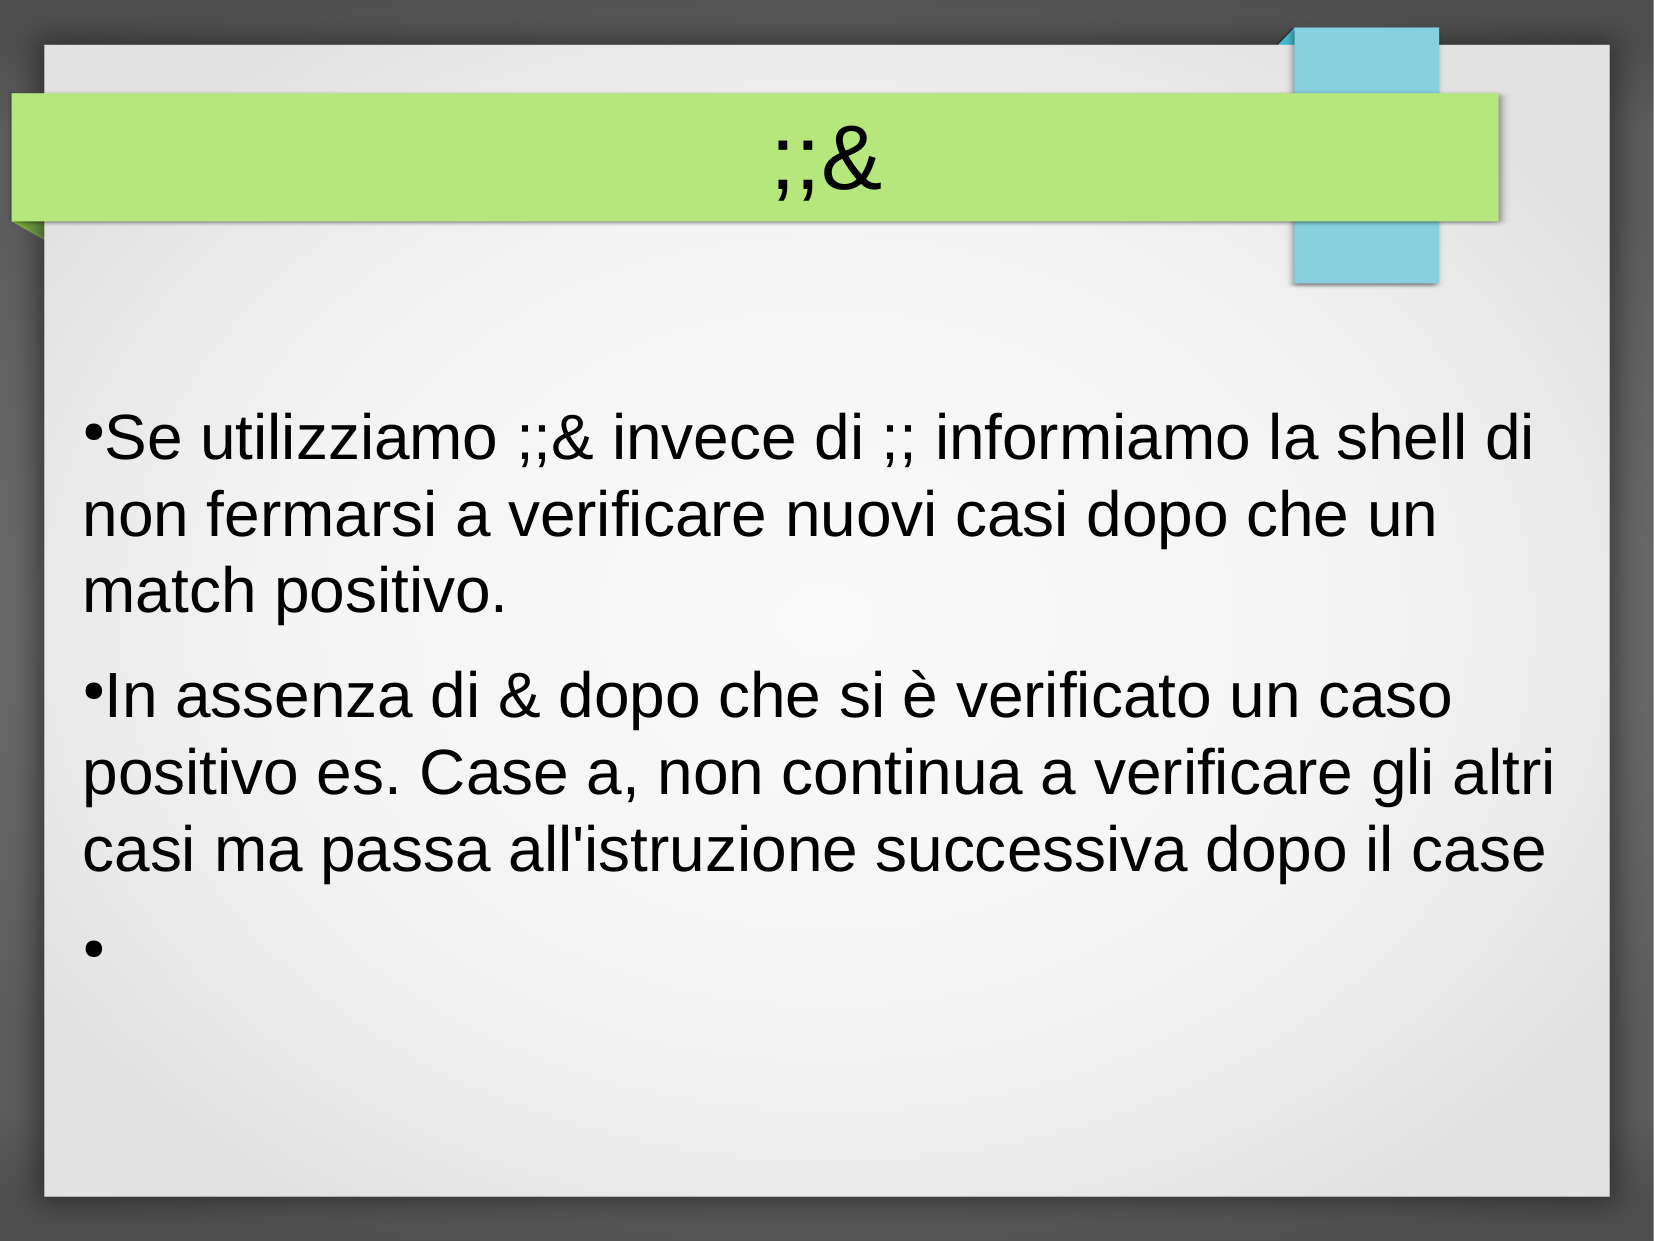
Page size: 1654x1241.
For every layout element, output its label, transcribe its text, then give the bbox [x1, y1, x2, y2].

title ;;& [82, 49, 1571, 257]
picture [0, 0, 1654, 1241]
list Se utilizziamo ;;& invece di ;; informiamo la shell di non fermarsi a verificare nuovi casi dopo che un match positivo. In assenza di & dopo che si è verificato un caso positivo es. Case a, non continua a verificare gli altri casi ma passa all'istruzione successiva dopo il case [82, 290, 1571, 1010]
